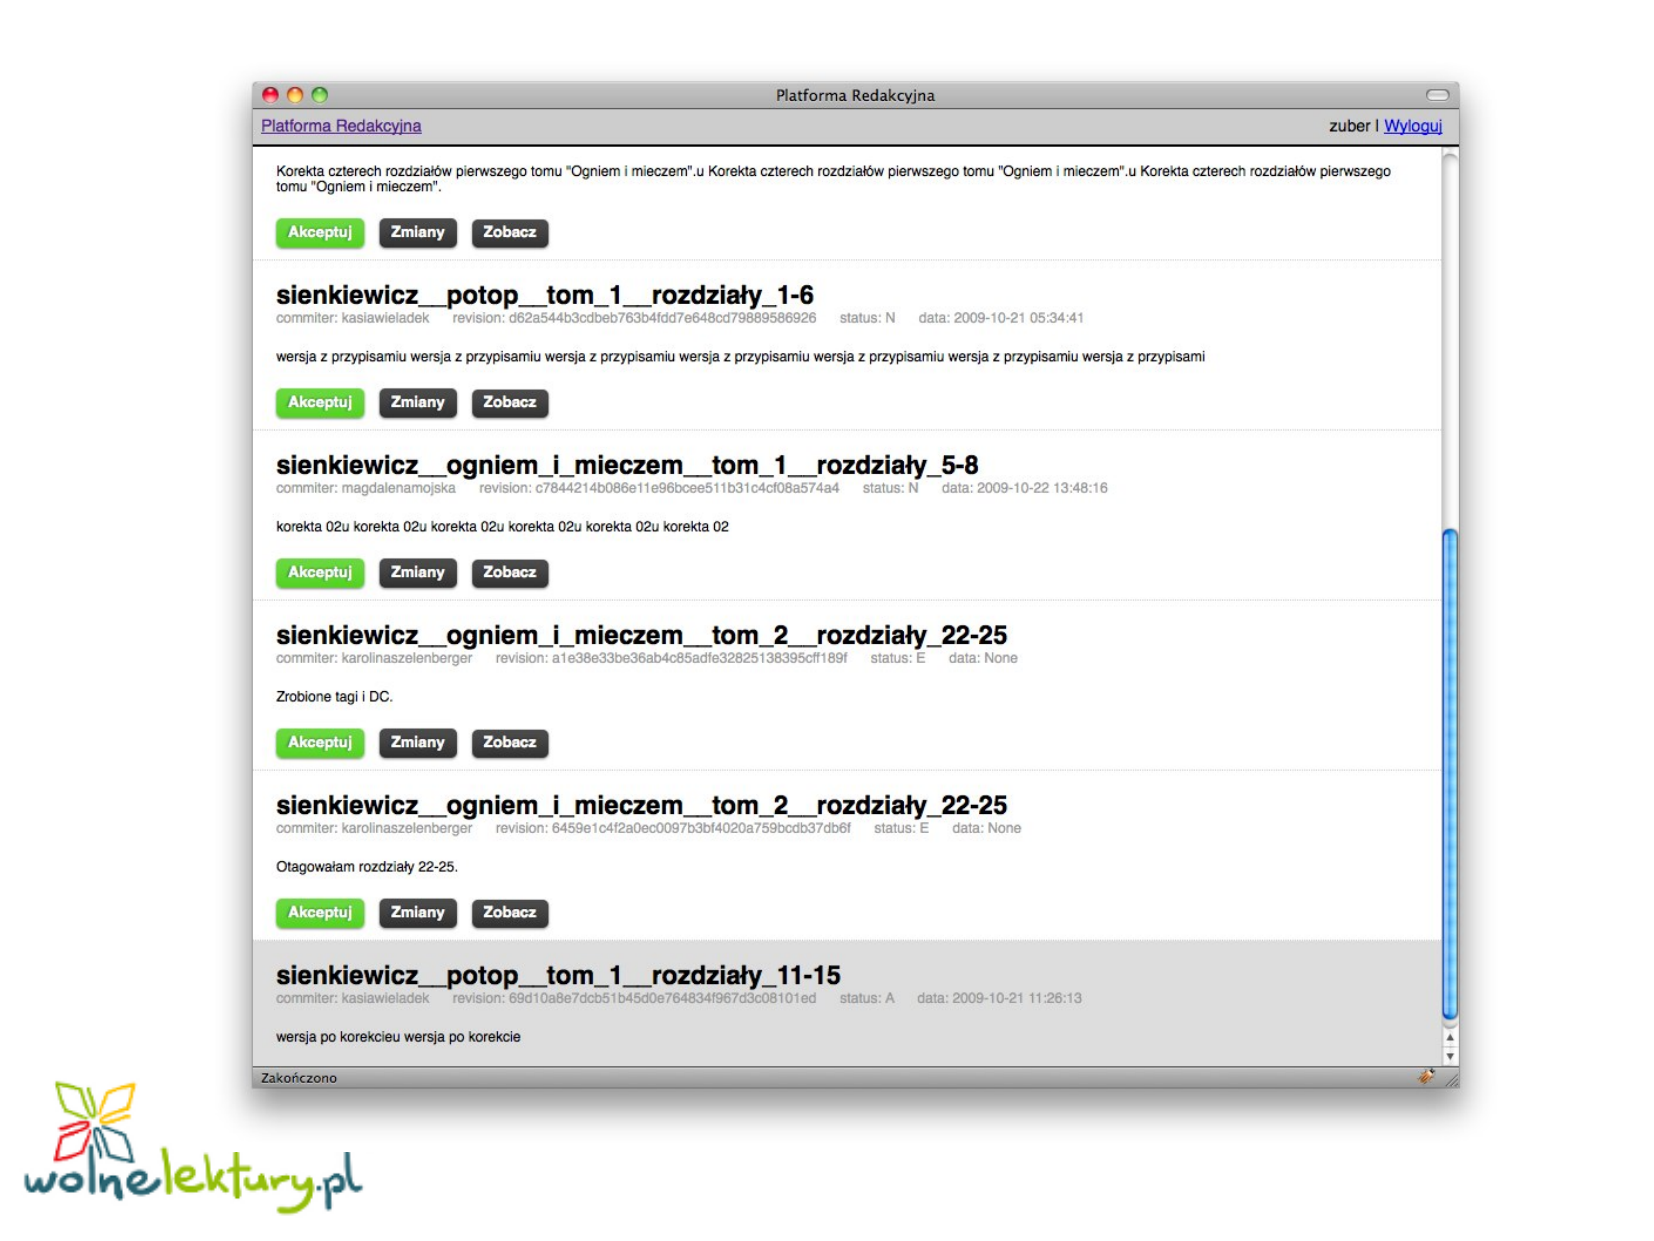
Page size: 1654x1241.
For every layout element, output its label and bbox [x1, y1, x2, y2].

picture [4, 53, 1506, 1241]
